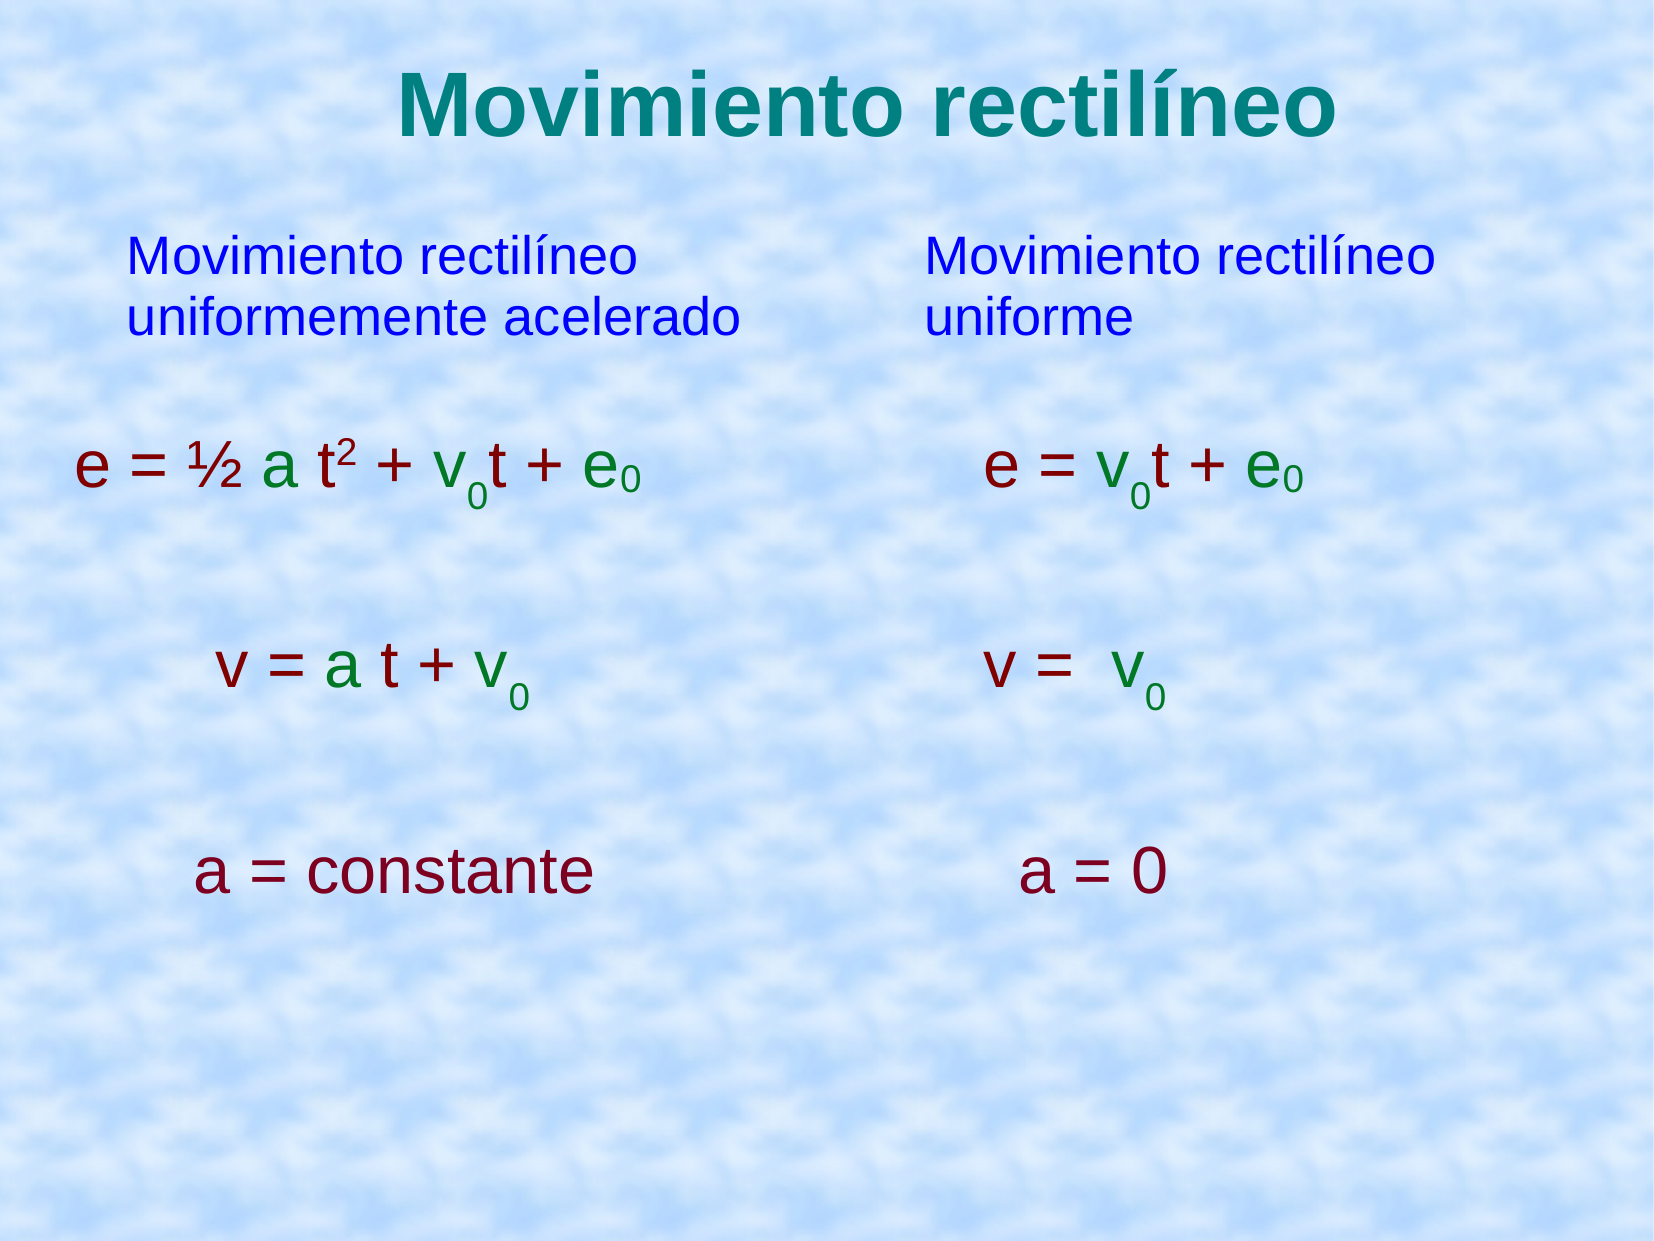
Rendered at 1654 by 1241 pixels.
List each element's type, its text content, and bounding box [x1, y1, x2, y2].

text_box Movimiento rectilíneo [259, 29, 1477, 180]
text_box a = constante [98, 825, 621, 916]
text_box a = 0 [797, 825, 1319, 916]
picture [0, 0, 1654, 1241]
text_box Movimiento rectilíneo uniformemente acelerado [0, 217, 767, 355]
text_box e = ½ a t2 + v0t + e0 [0, 419, 709, 621]
text_box v = a t + v0 [59, 621, 591, 732]
text_box v = v0 [826, 620, 1359, 732]
text_box e = v0t + e0 [826, 419, 1618, 532]
text_box Movimiento rectilíneo uniforme [767, 217, 1595, 355]
